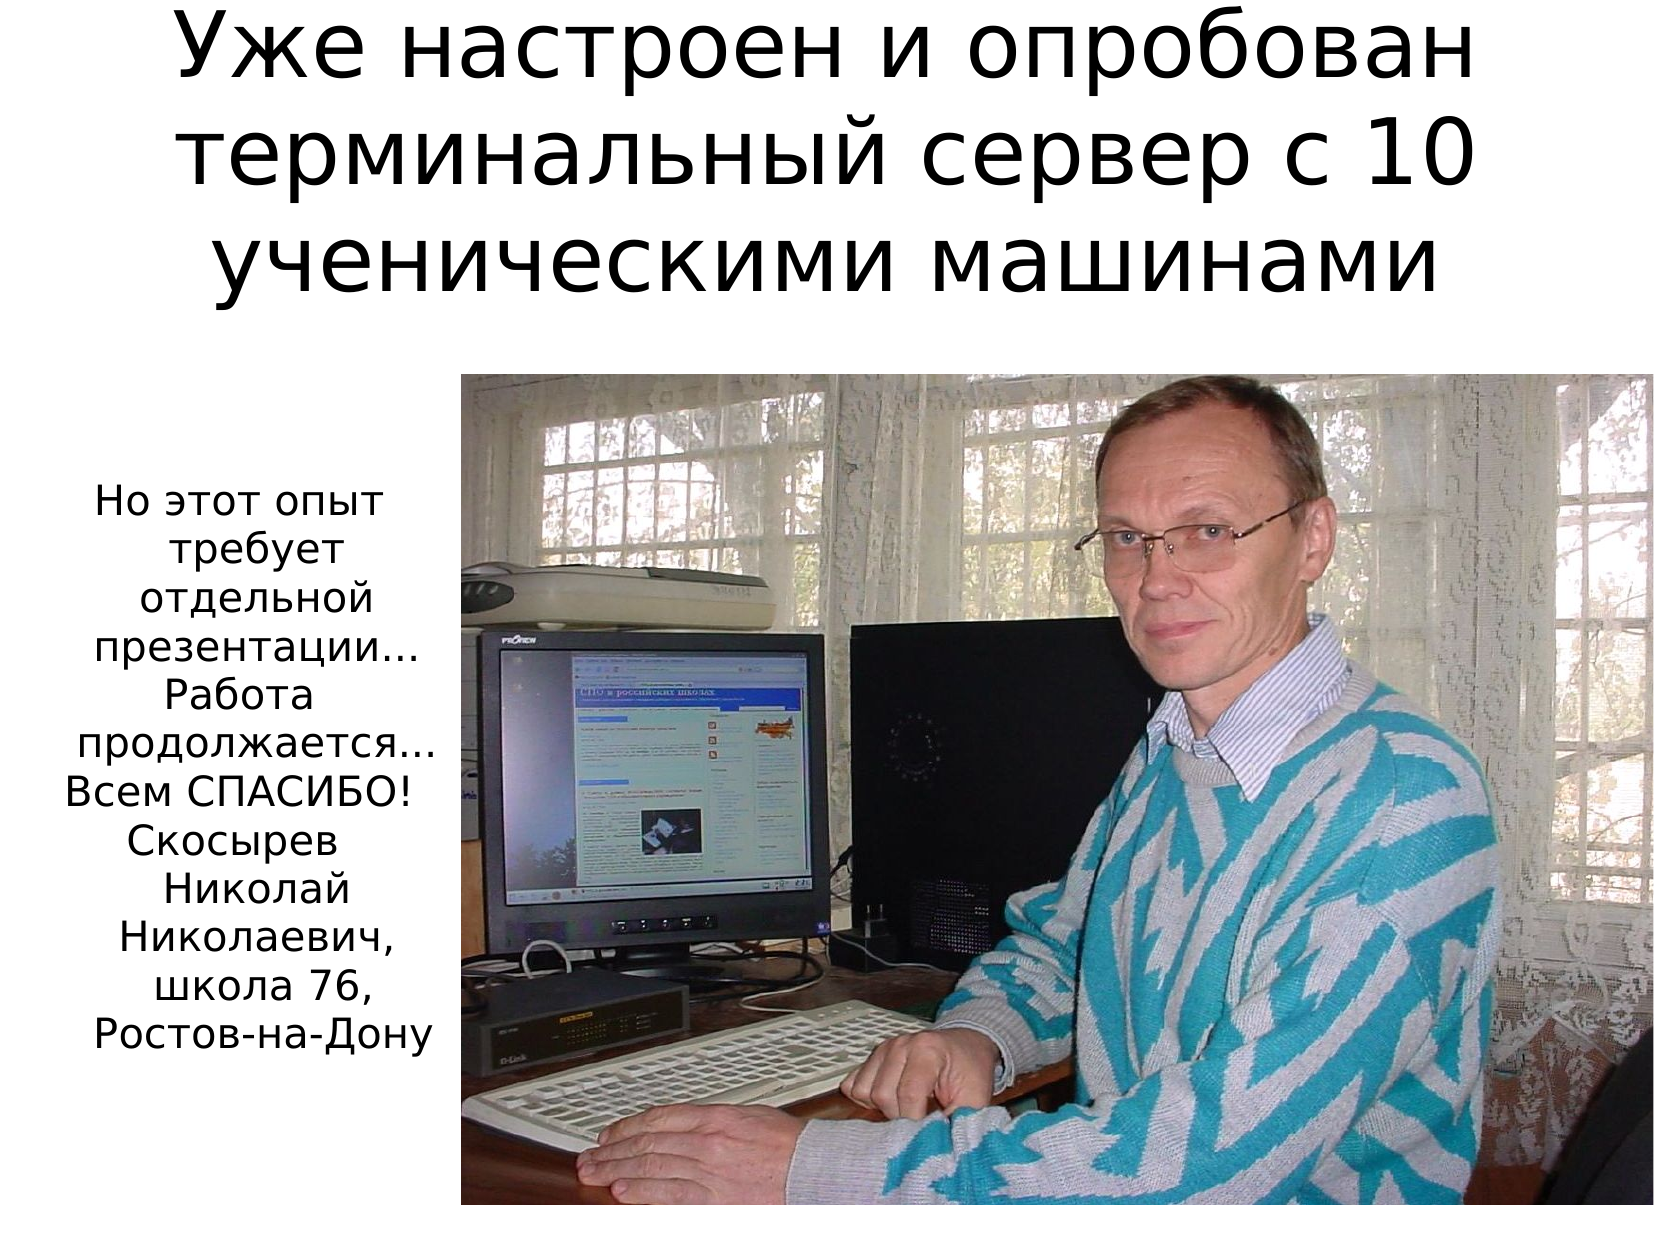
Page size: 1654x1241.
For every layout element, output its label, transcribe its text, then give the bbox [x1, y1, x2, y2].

picture [461, 374, 1654, 1205]
title Уже настроен и опробован терминальный сервер с 10 ученическими машинами [29, 0, 1625, 314]
subtitle Но этот опыт требует отдельной презентации... Работа продолжается... Всем СПАСИБО! Скосырев Николай Николаевич, школа 76, Ростов-на-Дону [0, 354, 443, 1182]
